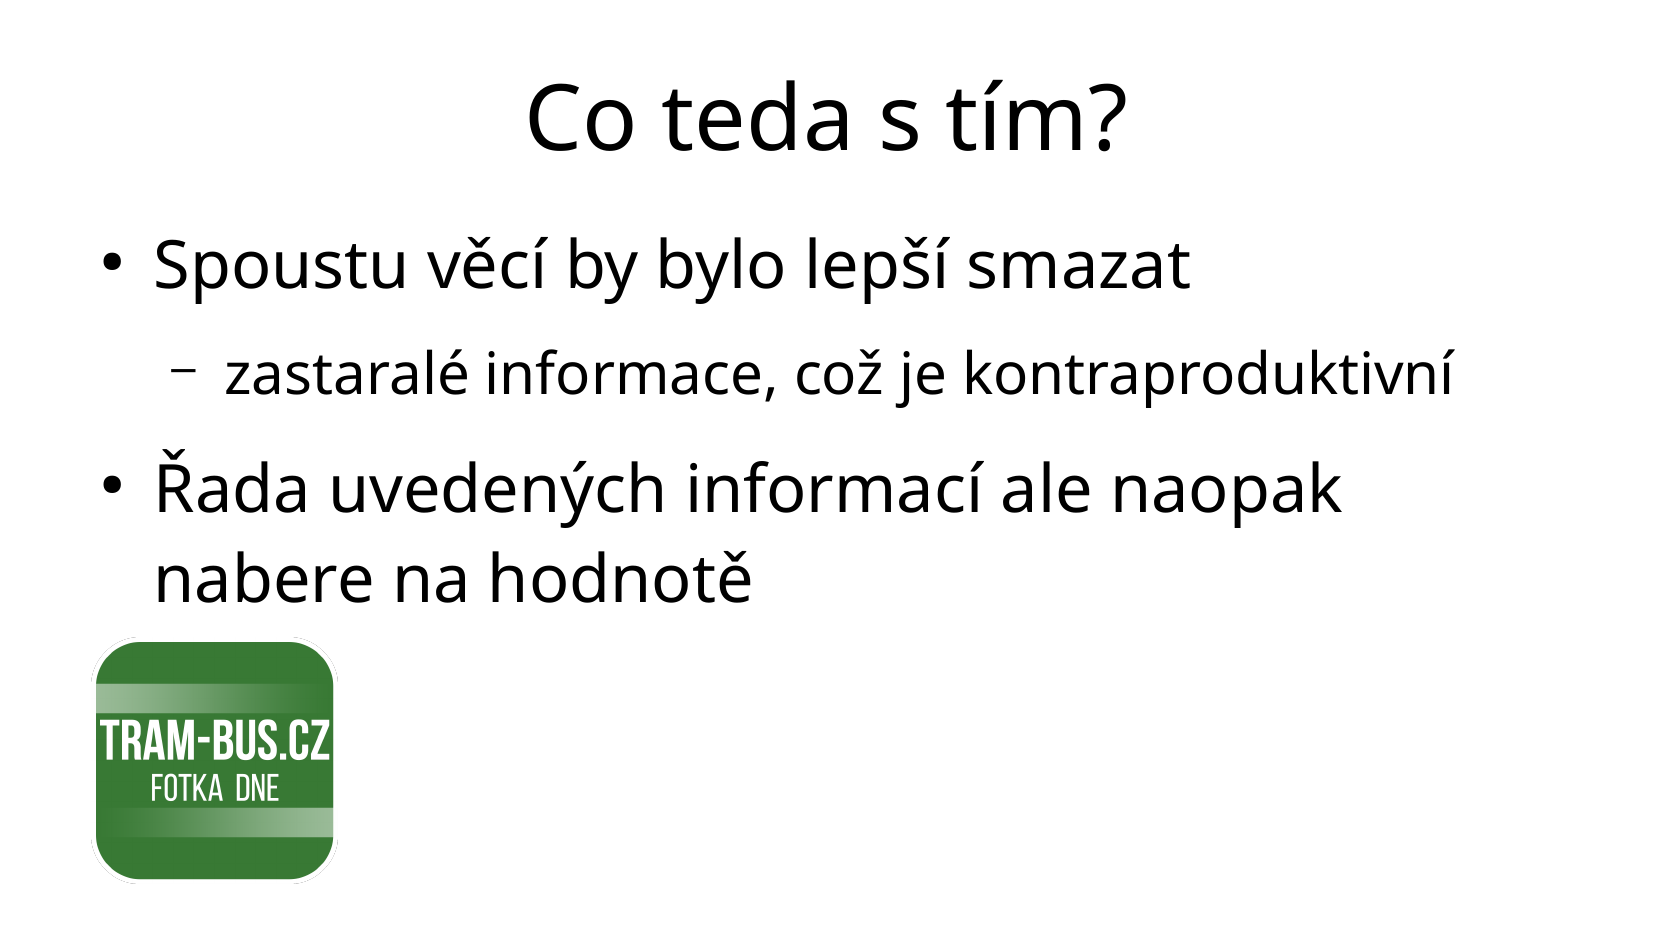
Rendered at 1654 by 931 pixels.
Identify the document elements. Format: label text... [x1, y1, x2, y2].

list Spoustu věcí by bylo lepší smazat zastaralé informace, což je kontraproduktivní Řada uvedených informací ale naopak nabere na hodnotě [82, 217, 1571, 758]
picture [91, 637, 338, 884]
title Co teda s tím? [82, 37, 1571, 193]
